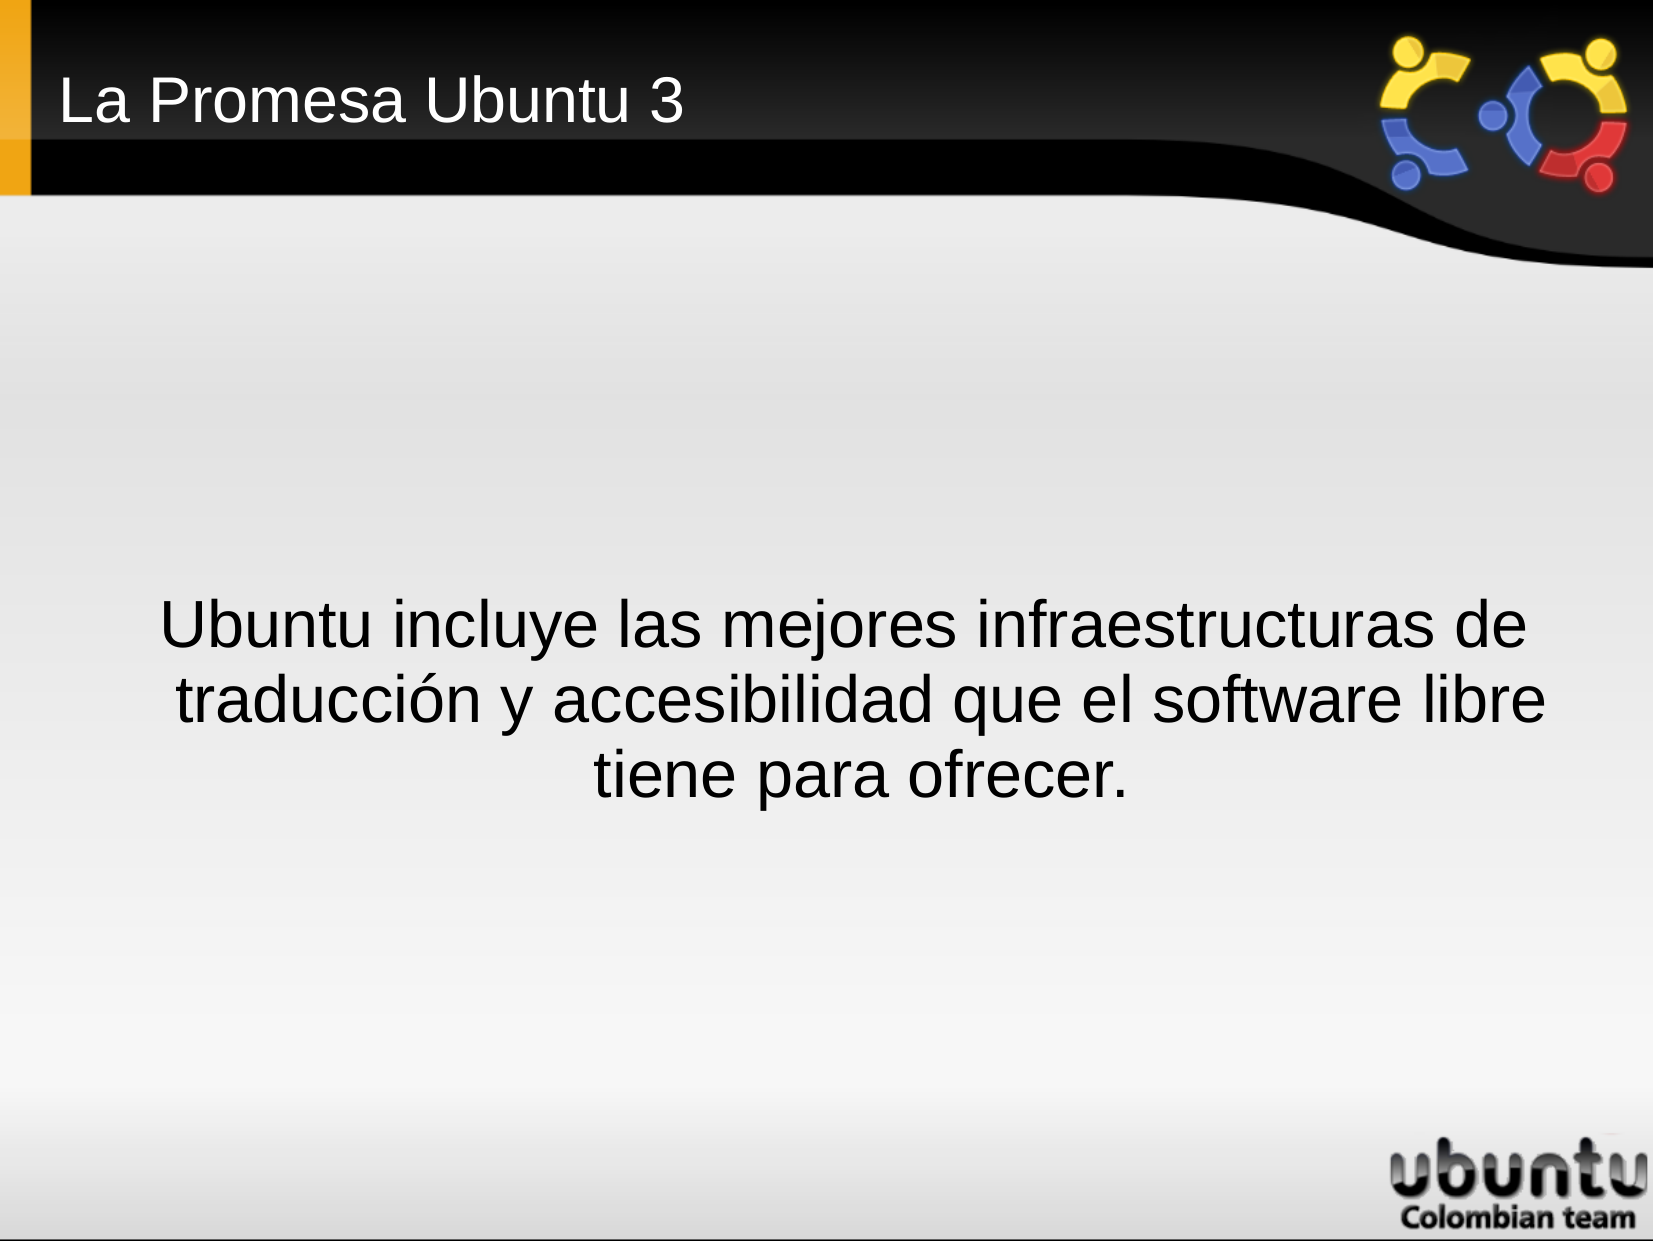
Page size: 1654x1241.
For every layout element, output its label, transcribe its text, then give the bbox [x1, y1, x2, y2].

title La Promesa Ubuntu 3 [59, 48, 1376, 153]
picture [0, 0, 1653, 1241]
subtitle Ubuntu incluye las mejores infraestructuras de traducción y accesibilidad que el software libre tiene para ofrecer. [82, 297, 1571, 1102]
